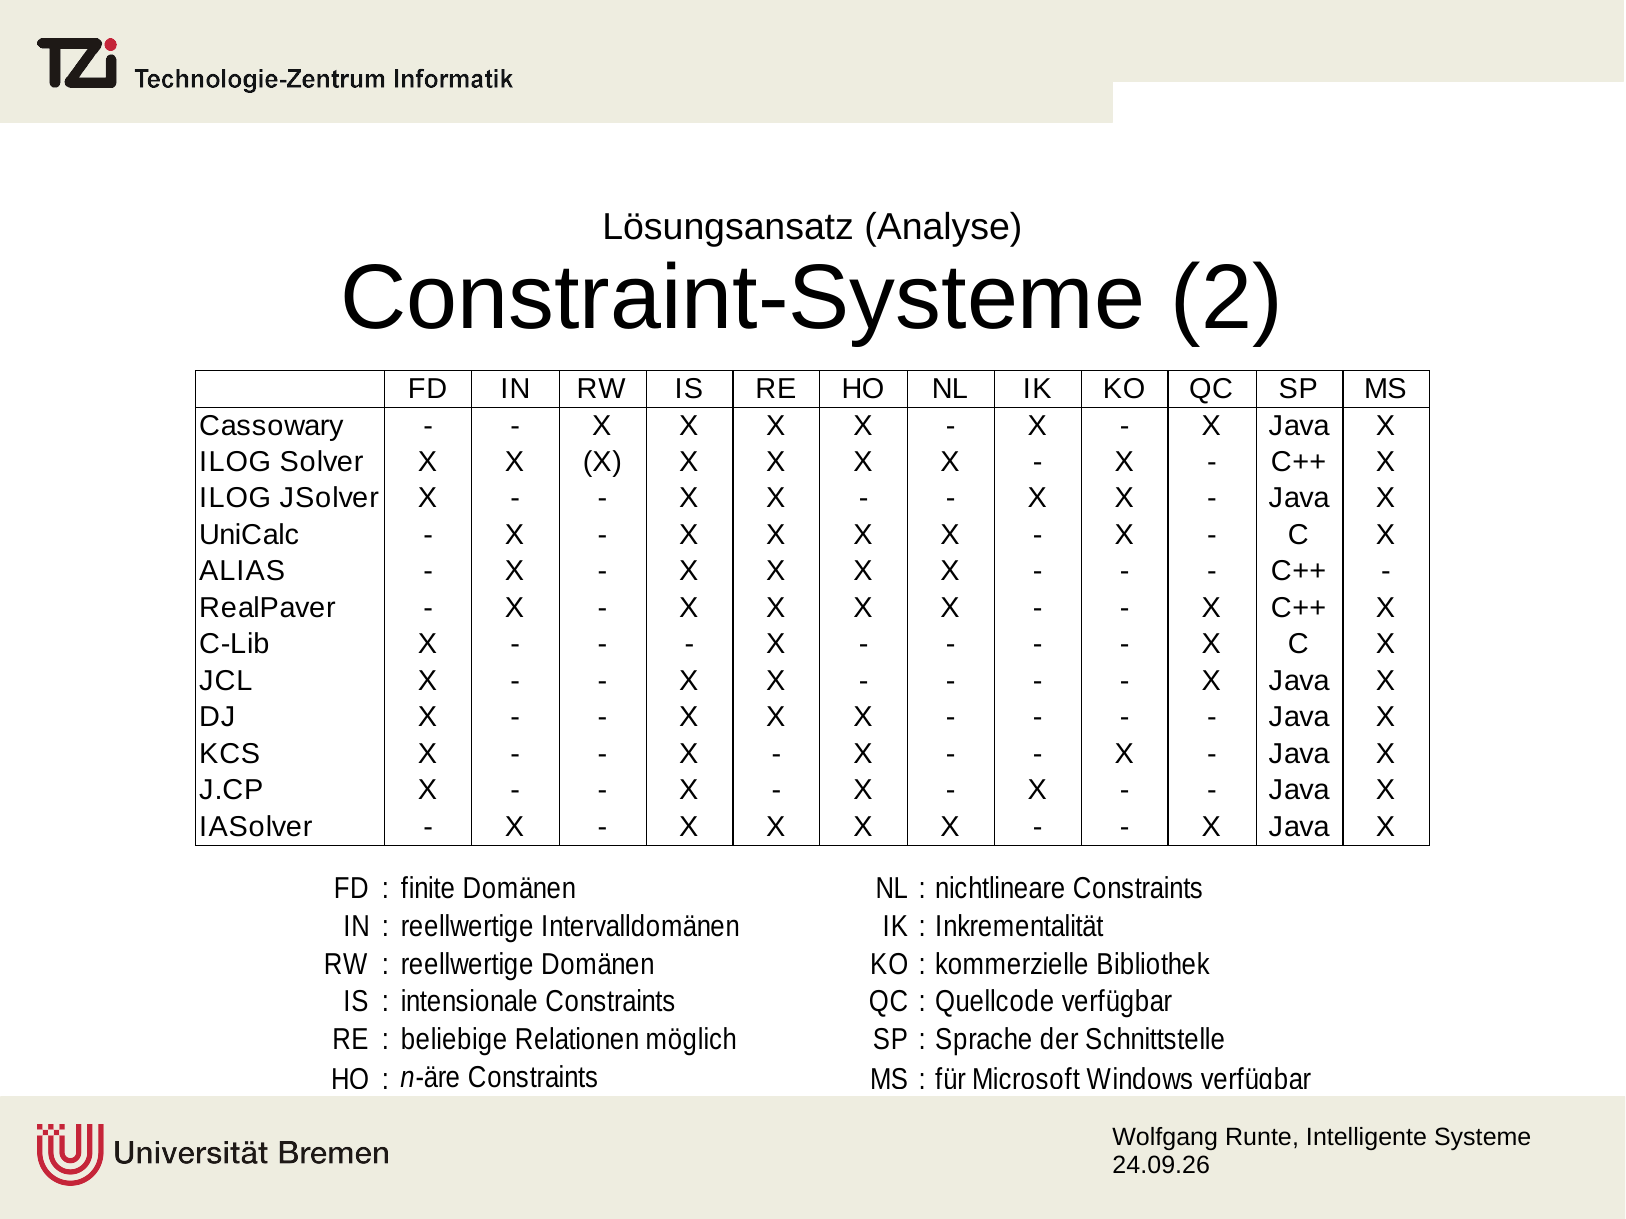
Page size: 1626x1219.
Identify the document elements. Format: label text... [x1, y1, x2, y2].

picture [37, 38, 513, 93]
chart [193, 368, 1432, 1089]
title Lösungsansatz (Analyse) Constraint-Systeme (2) [112, 162, 1513, 393]
picture [37, 1124, 388, 1186]
